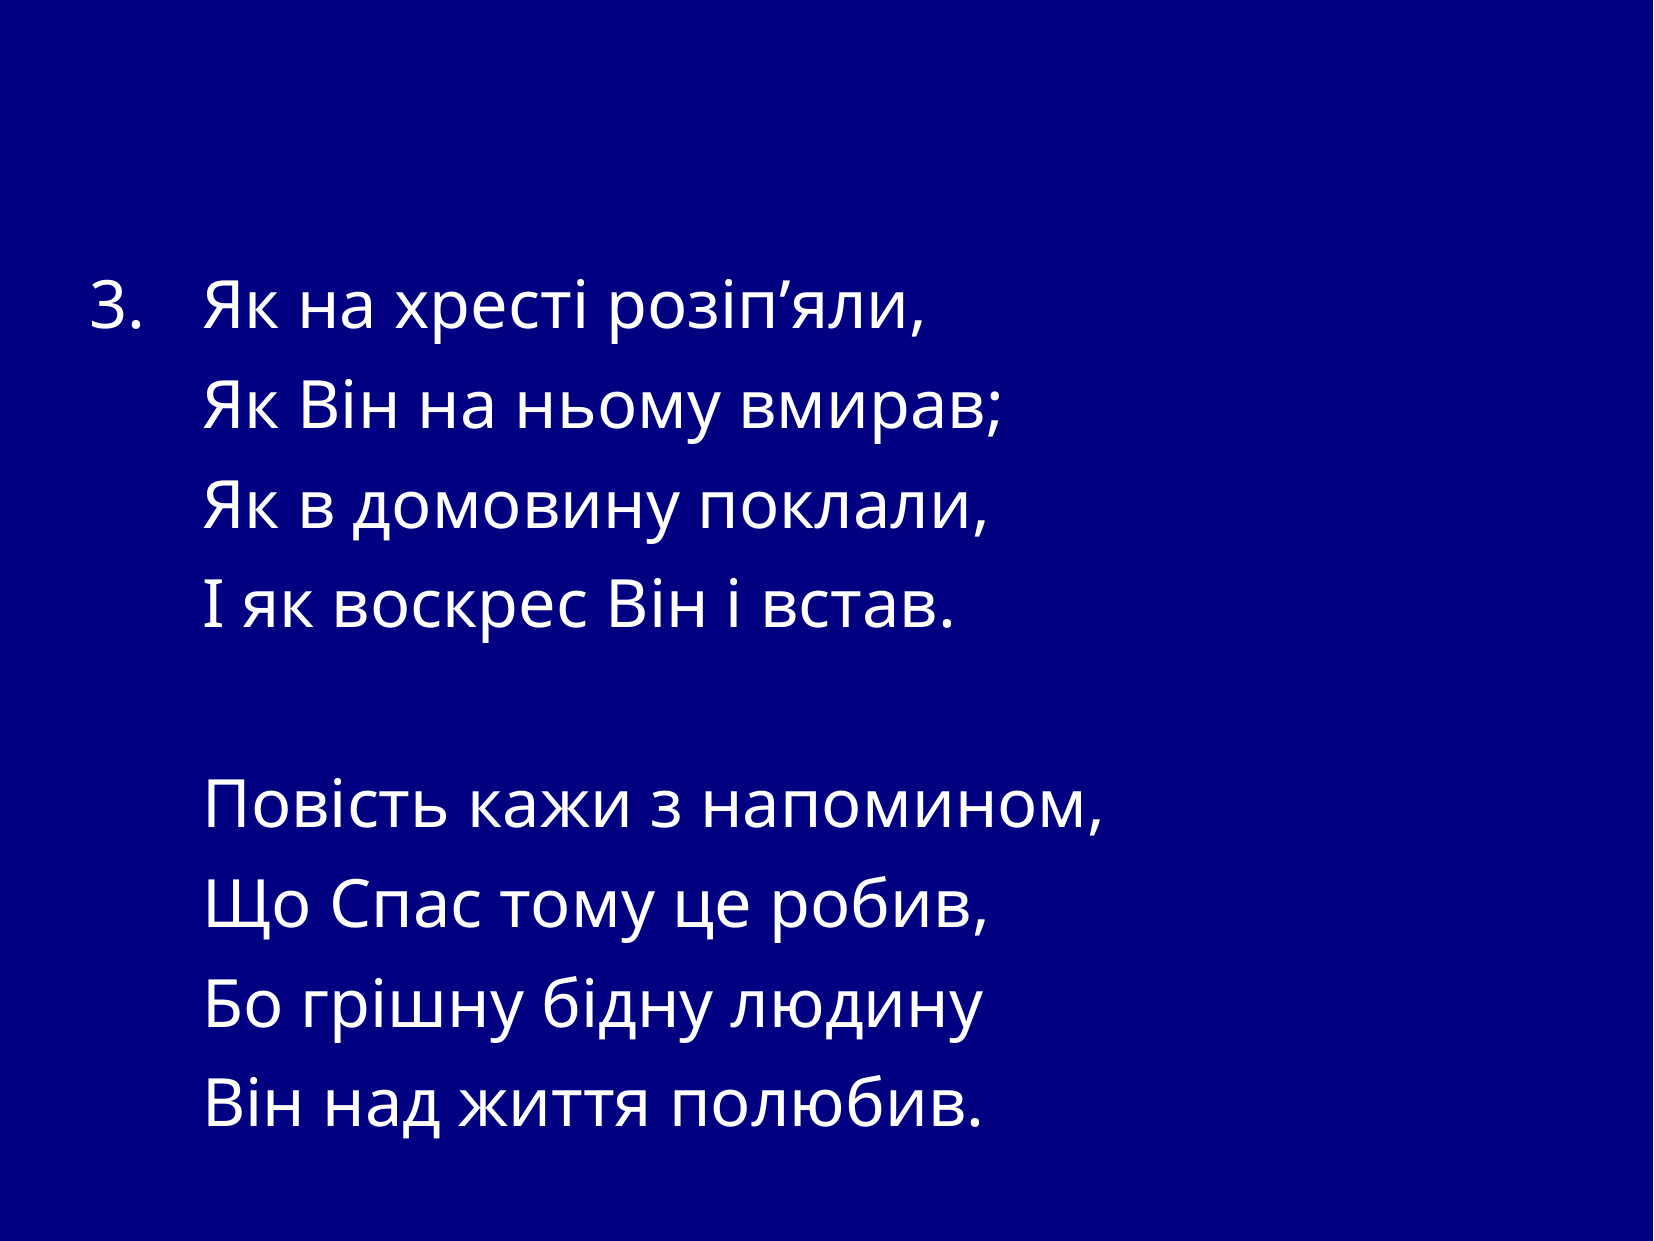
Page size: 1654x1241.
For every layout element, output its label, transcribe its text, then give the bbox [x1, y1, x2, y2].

text_box 3. Як на хресті розіп’яли, Як Він на ньому вмирав; Як в домовину поклали, І як воскрес Він і встав. Повість кажи з напомином, Що Спас тому це робив, Бо грішну бідну людину Він над життя полюбив. [75, 150, 1576, 1163]
